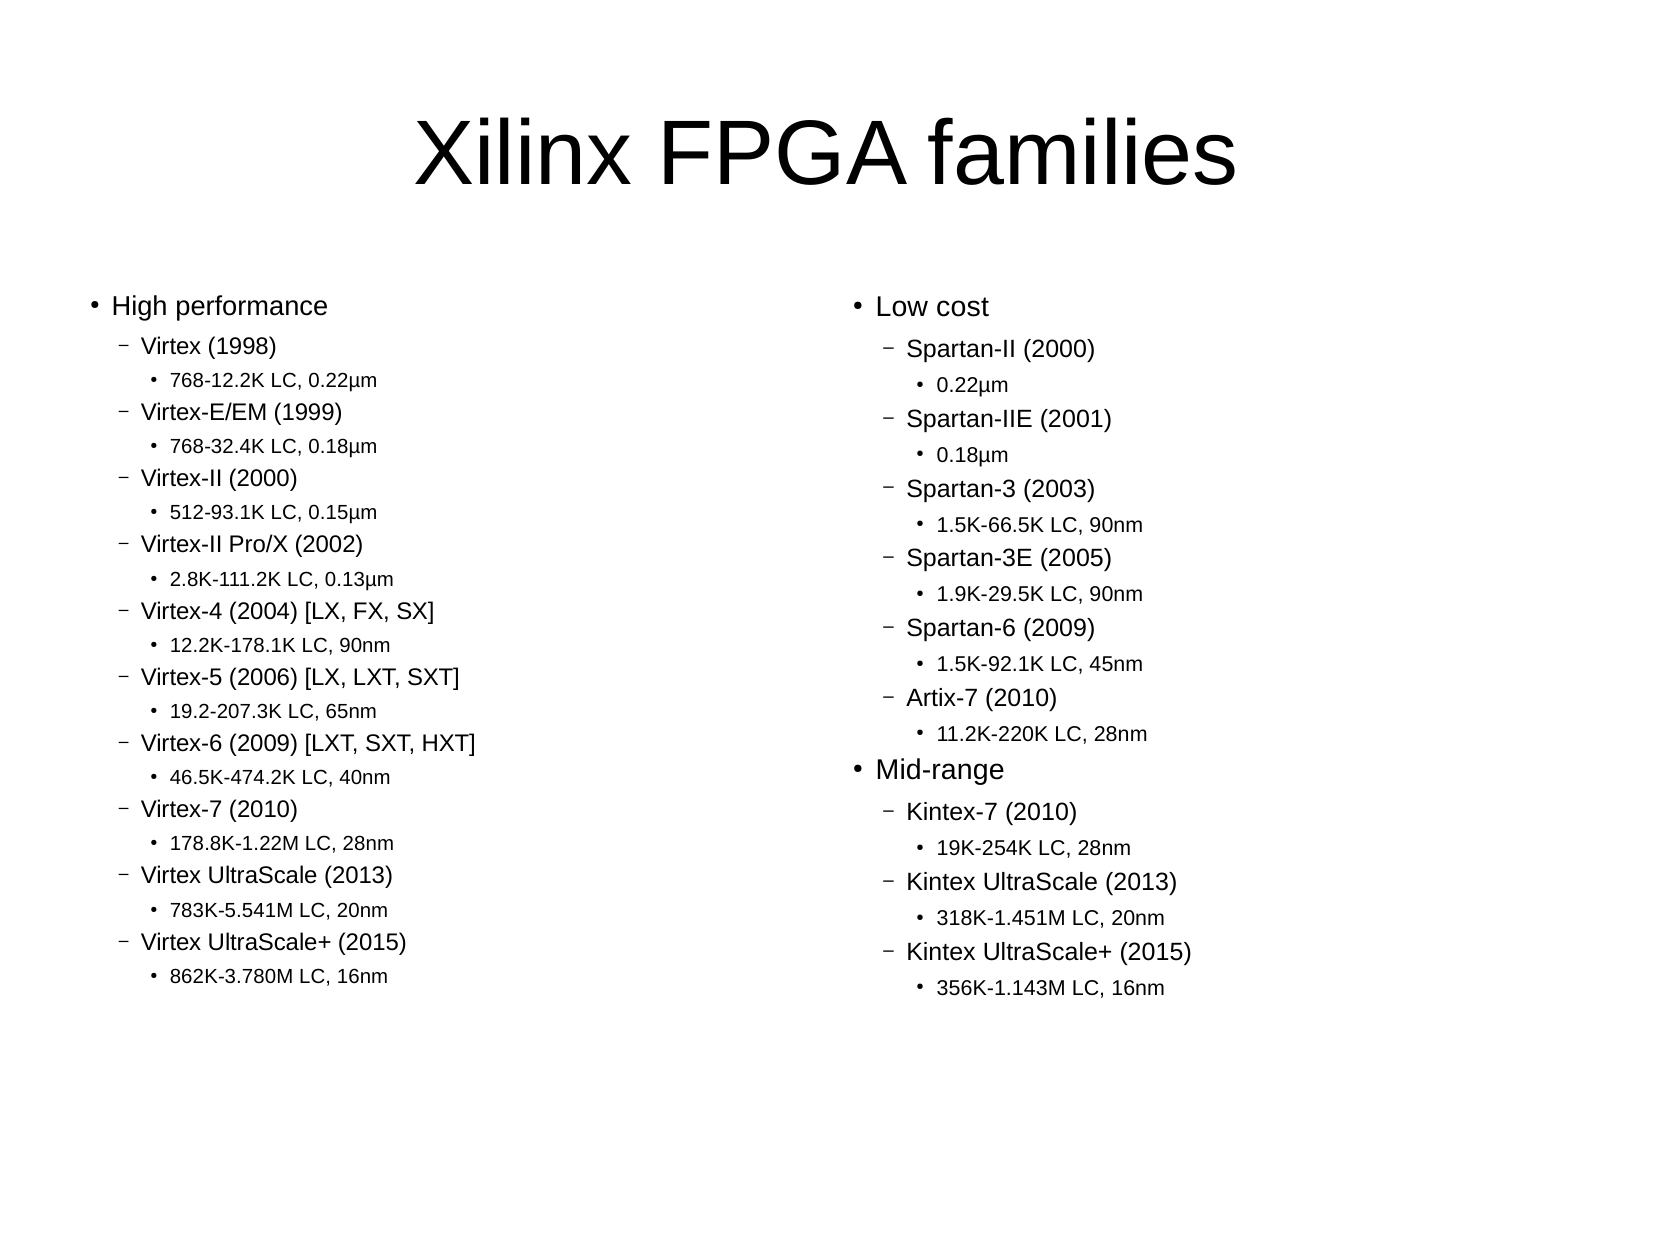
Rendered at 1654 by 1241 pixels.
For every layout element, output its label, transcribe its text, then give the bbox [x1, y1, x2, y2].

title Xilinx FPGA families [82, 49, 1571, 257]
list Low cost Spartan-II (2000) 0.22µm Spartan-IIE (2001) 0.18µm Spartan-3 (2003) 1.5K-66.5K LC, 90nm Spartan-3E (2005) 1.9K-29.5K LC, 90nm Spartan-6 (2009) 1.5K-92.1K LC, 45nm Artix-7 (2010) 11.2K-220K LC, 28nm Mid-range Kintex-7 (2010) 19K-254K LC, 28nm Kintex UltraScale (2013) 318K-1.451M LC, 20nm Kintex UltraScale+ (2015) 356K-1.143M LC, 16nm [845, 290, 1572, 1010]
list High performance Virtex (1998) 768-12.2K LC, 0.22µm Virtex-E/EM (1999) 768-32.4K LC, 0.18µm Virtex-II (2000) 512-93.1K LC, 0.15µm Virtex-II Pro/X (2002) 2.8K-111.2K LC, 0.13µm Virtex-4 (2004) [LX, FX, SX] 12.2K-178.1K LC, 90nm Virtex-5 (2006) [LX, LXT, SXT] 19.2-207.3K LC, 65nm Virtex-6 (2009) [LXT, SXT, HXT] 46.5K-474.2K LC, 40nm Virtex-7 (2010) 178.8K-1.22M LC, 28nm Virtex UltraScale (2013) 783K-5.541M LC, 20nm Virtex UltraScale+ (2015) 862K-3.780M LC, 16nm [82, 290, 809, 1010]
